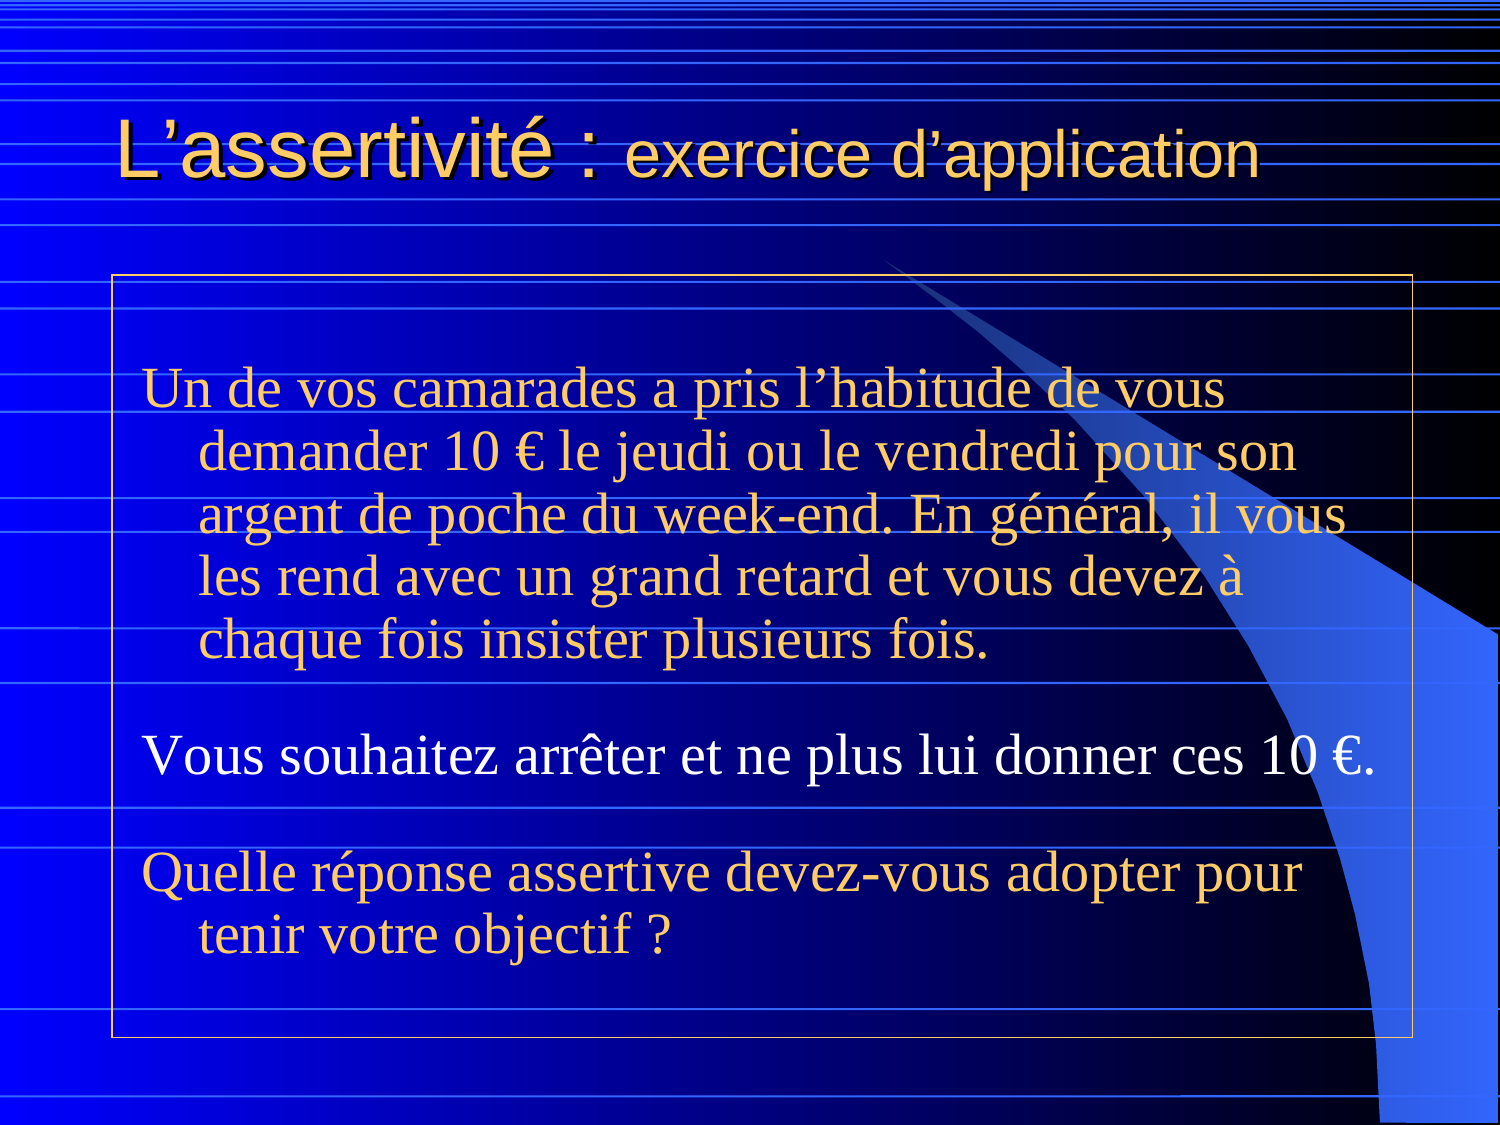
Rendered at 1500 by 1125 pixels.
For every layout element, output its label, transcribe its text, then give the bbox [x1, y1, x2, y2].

list Un de vos camarades a pris l’habitude de vous demander 10 € le jeudi ou le vendredi pour son argent de poche du week-end. En général, il vous les rend avec un grand retard et vous devez à chaque fois insister plusieurs fois. Vous souhaitez arrêter et ne plus lui donner ces 10 €. Quelle réponse assertive devez-vous adopter pour tenir votre objectif ? [111, 274, 1413, 1038]
title L’assertivité : exercice d’application [99, 49, 1426, 238]
